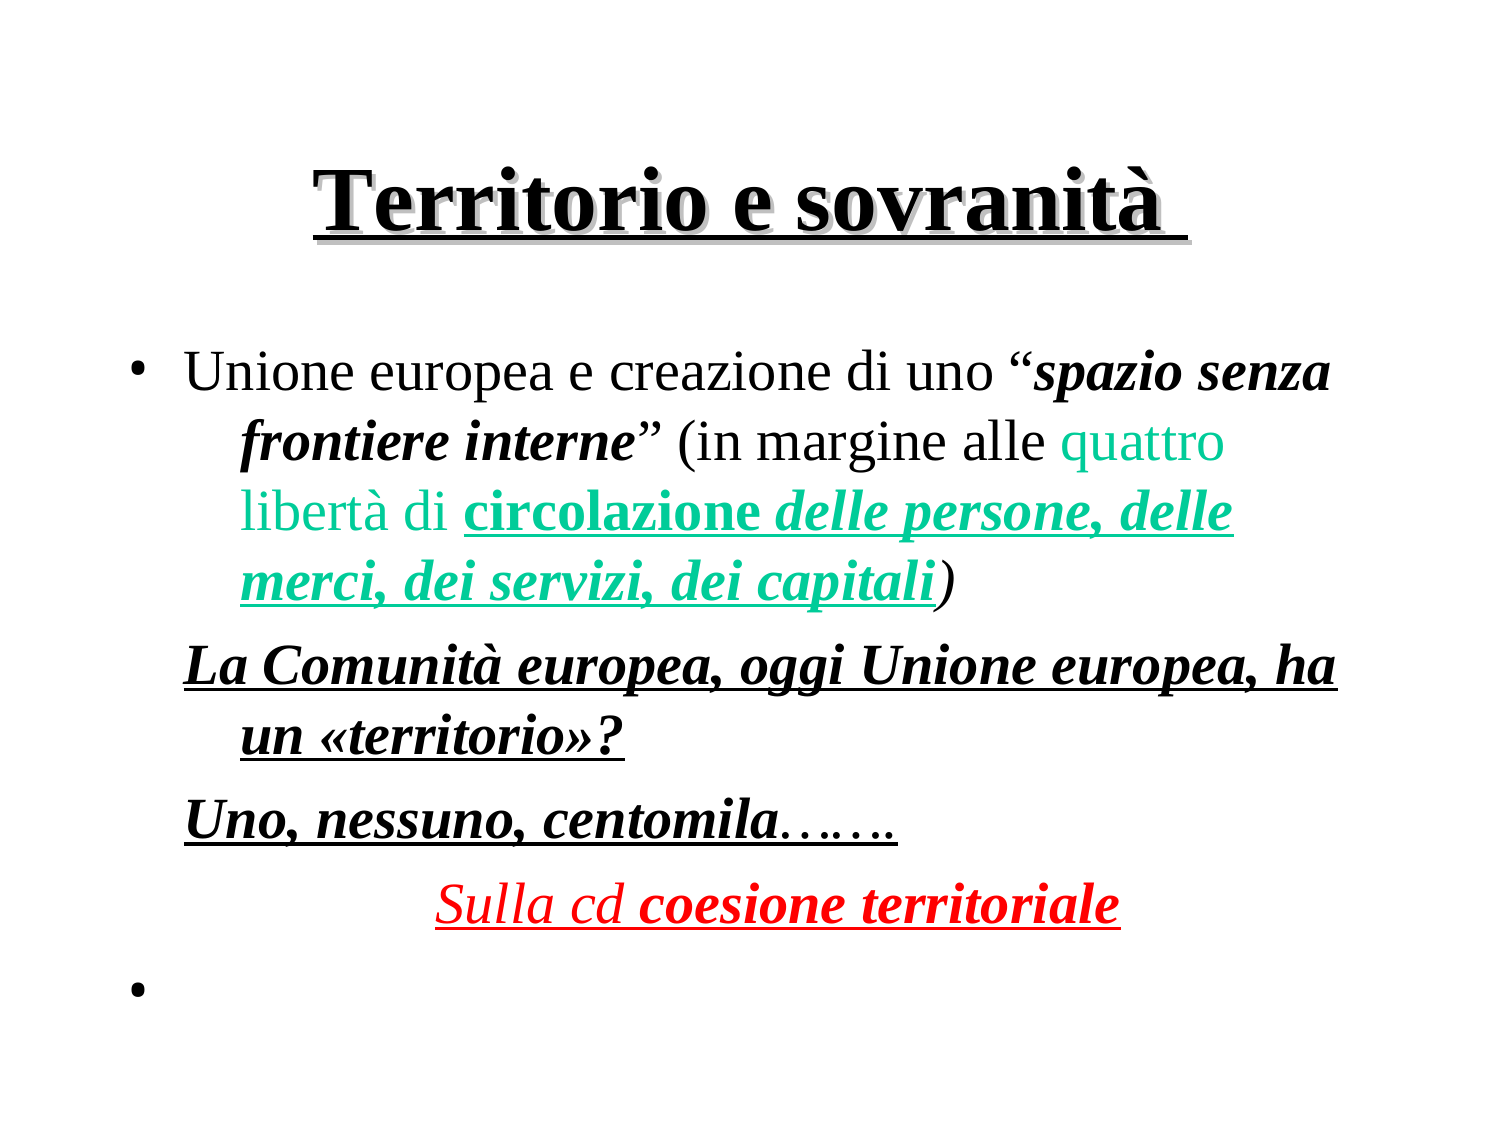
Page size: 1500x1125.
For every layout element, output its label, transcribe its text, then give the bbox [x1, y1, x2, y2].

list Unione europea e creazione di uno “spazio senza frontiere interne” (in margine alle quattro libertà di circolazione delle persone, delle merci, dei servizi, dei capitali) La Comunità europea, oggi Unione europea, ha un «territorio»? Uno, nessuno, centomila……. Sulla cd coesione territoriale [112, 324, 1388, 1000]
title Territorio e sovranità [112, 99, 1388, 288]
